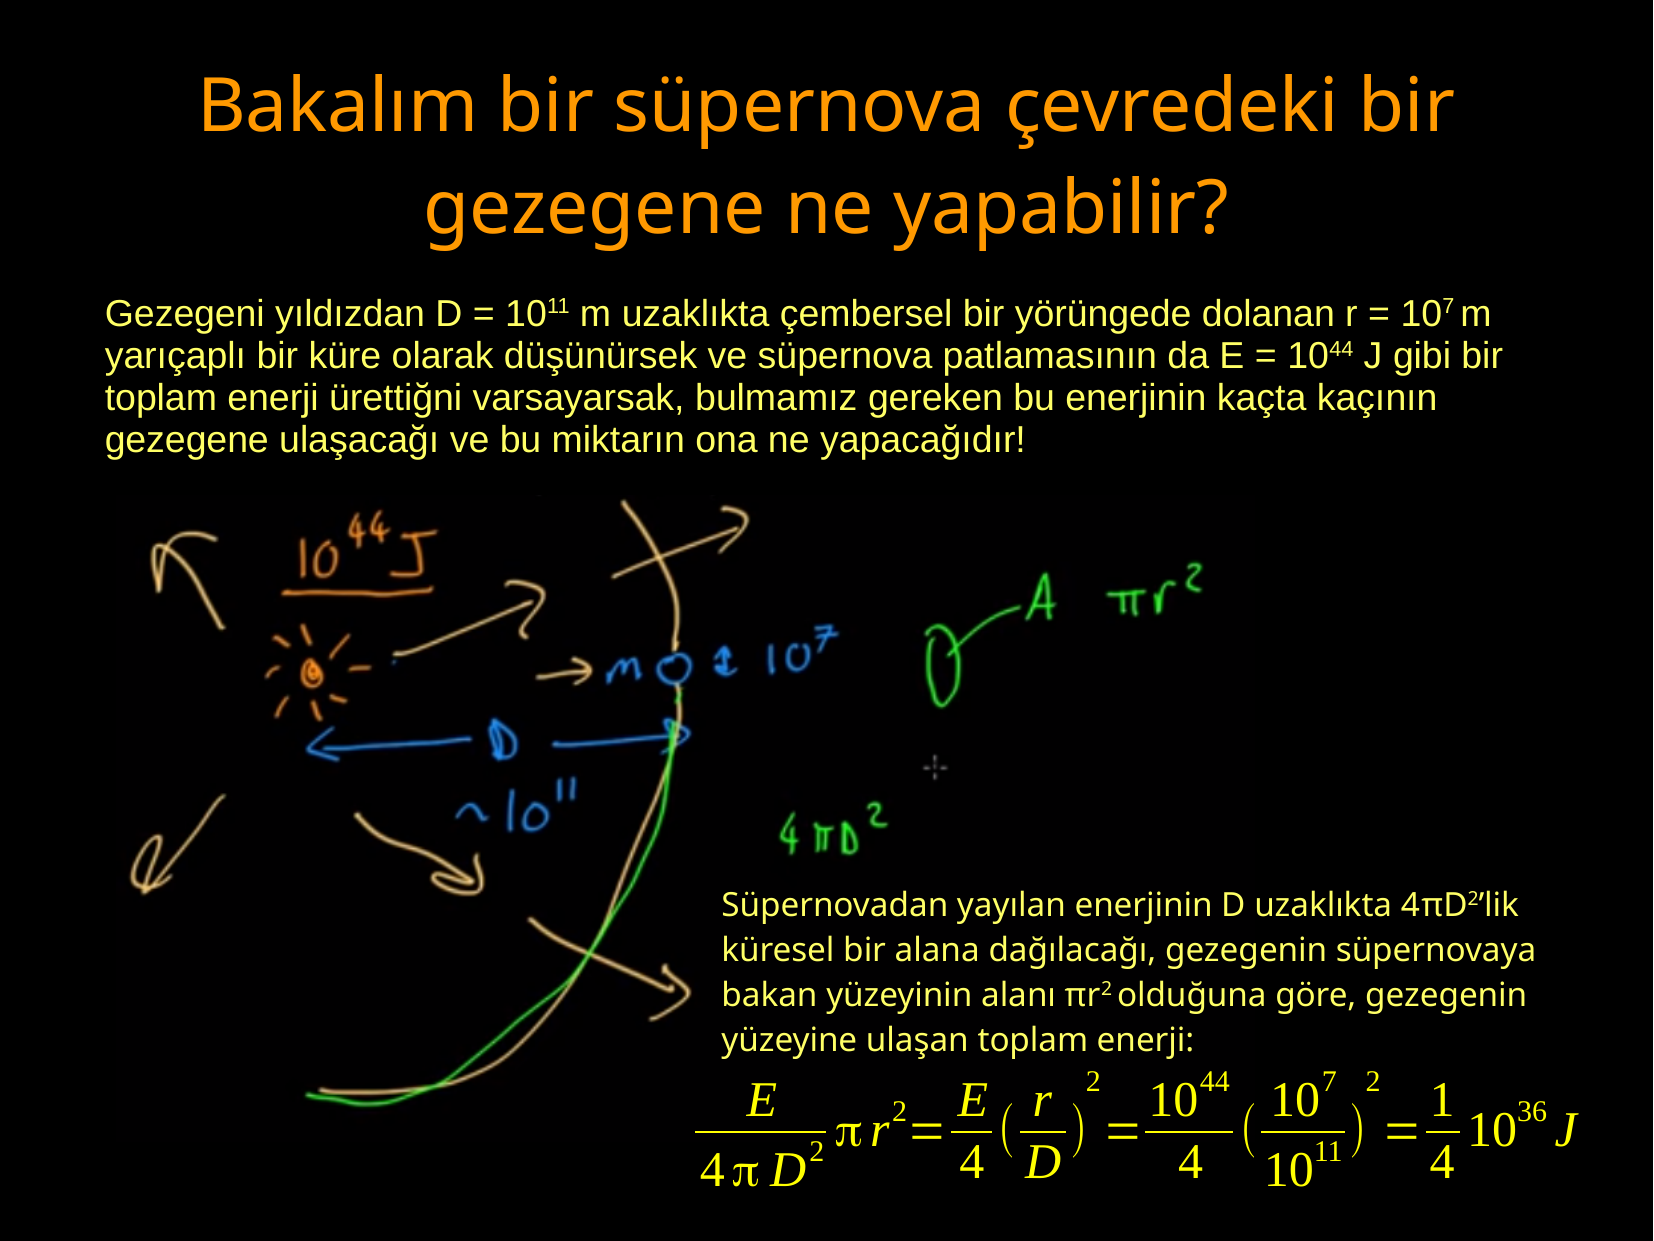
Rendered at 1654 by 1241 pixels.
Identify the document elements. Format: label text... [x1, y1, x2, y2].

chart [687, 1065, 1588, 1198]
title Bakalım bir süpernova çevredeki bir gezegene ne yapabilir? [82, 49, 1571, 257]
text_box Gezegeni yıldızdan D = 1011 m uzaklıkta çembersel bir yörüngede dolanan r = 107 m yarıçaplı bir küre olarak düşünürsek ve süpernova patlamasının da E = 1044 J gibi bir toplam enerji ürettiğni varsayarsak, bulmamız gereken bu enerjinin kaçta kaçının gezegene ulaşacağı ve bu miktarın ona ne yapacağıdır! [90, 285, 1546, 469]
text_box Süpernovadan yayılan enerjinin D uzaklıkta 4πD2’lik küresel bir alana dağılacağı, gezegenin süpernovaya bakan yüzeyinin alanı πr2 olduğuna göre, gezegenin yüzeyine ulaşan toplam enerji: [706, 873, 1607, 1051]
picture [116, 495, 1255, 1142]
